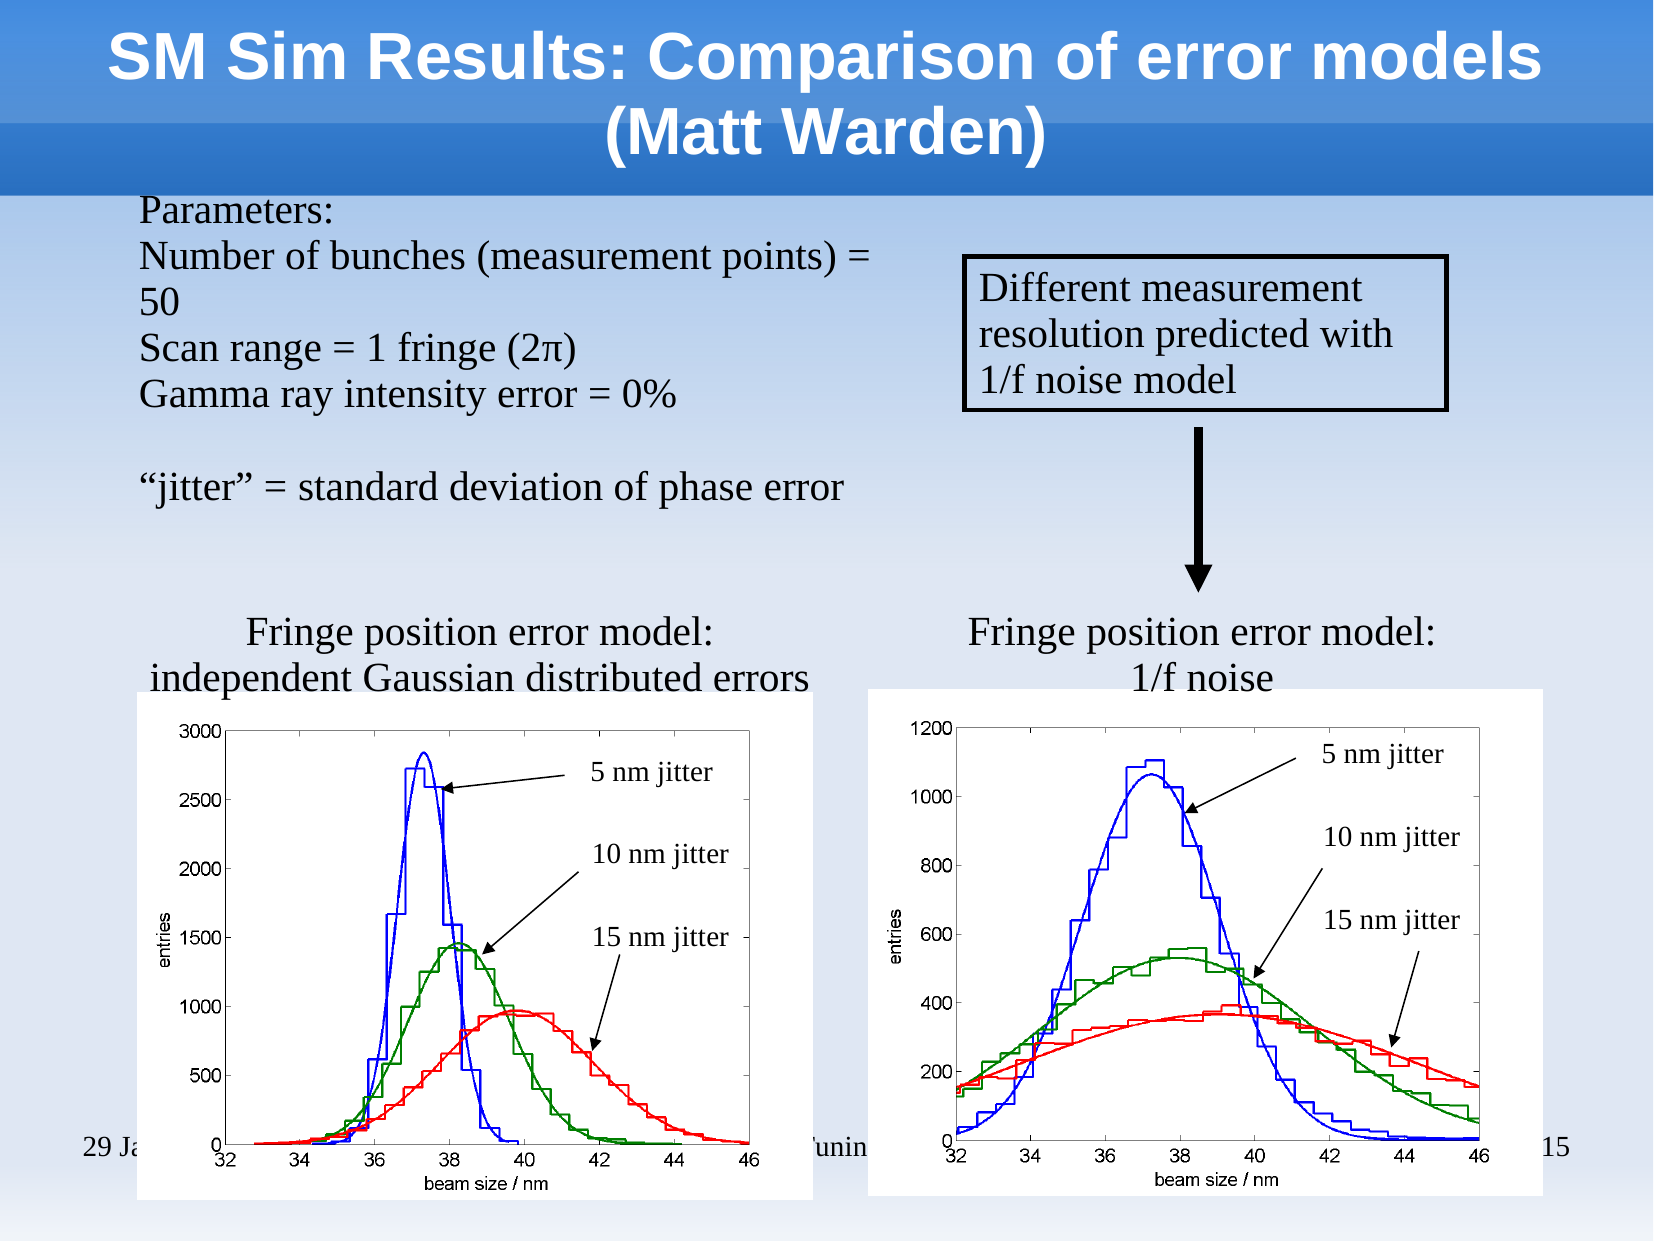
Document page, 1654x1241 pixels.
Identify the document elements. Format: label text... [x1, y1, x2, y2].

text_box 15 nm jitter [577, 913, 745, 961]
title SM Sim Results: Comparison of error models (Matt Warden) [82, 0, 1571, 188]
text_box 10 nm jitter [1308, 813, 1476, 861]
text_box Fringe position error model: independent Gaussian distributed errors [134, 600, 826, 709]
text_box Fringe position error model: 1/f noise [952, 600, 1452, 709]
text_box 5 nm jitter [575, 747, 728, 796]
text_box 10 nm jitter [577, 830, 745, 879]
picture [0, 0, 1654, 1241]
text_box 15 nm jitter [1308, 895, 1476, 944]
text_box Parameters: Number of bunches (measurement points) = 50 Scan range = 1 fringe (2π) Gamma ray intensity error = 0% “jitter” = standard deviation of phase error [123, 188, 923, 517]
text_box Different measurement resolution predicted with 1/f noise model [964, 256, 1447, 410]
text_box 5 nm jitter [1306, 730, 1460, 779]
